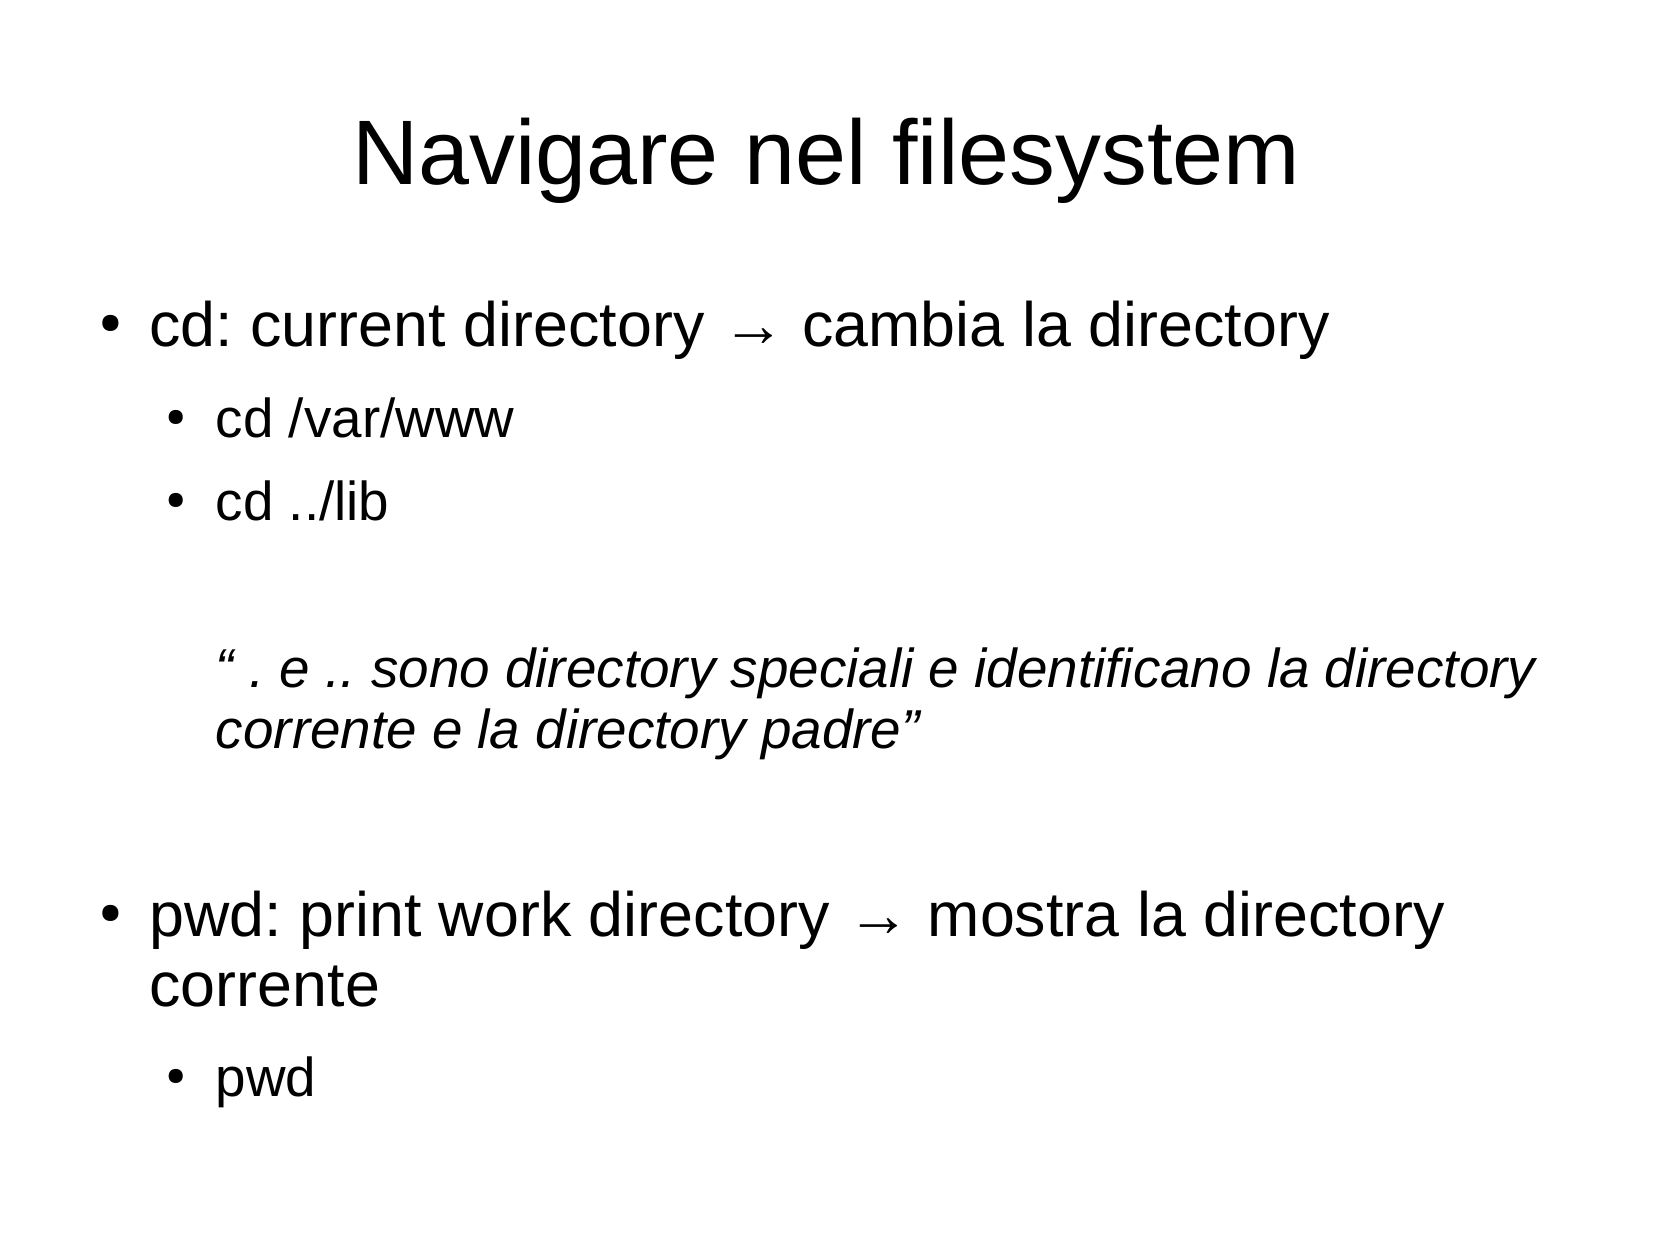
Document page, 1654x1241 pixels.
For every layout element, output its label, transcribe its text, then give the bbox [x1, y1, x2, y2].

list cd: current directory → cambia la directory cd /var/www cd ../lib “ . e .. sono directory speciali e identificano la directory corrente e la directory padre” pwd: print work directory → mostra la directory corrente pwd [82, 290, 1571, 1109]
title Navigare nel filesystem [82, 49, 1571, 257]
